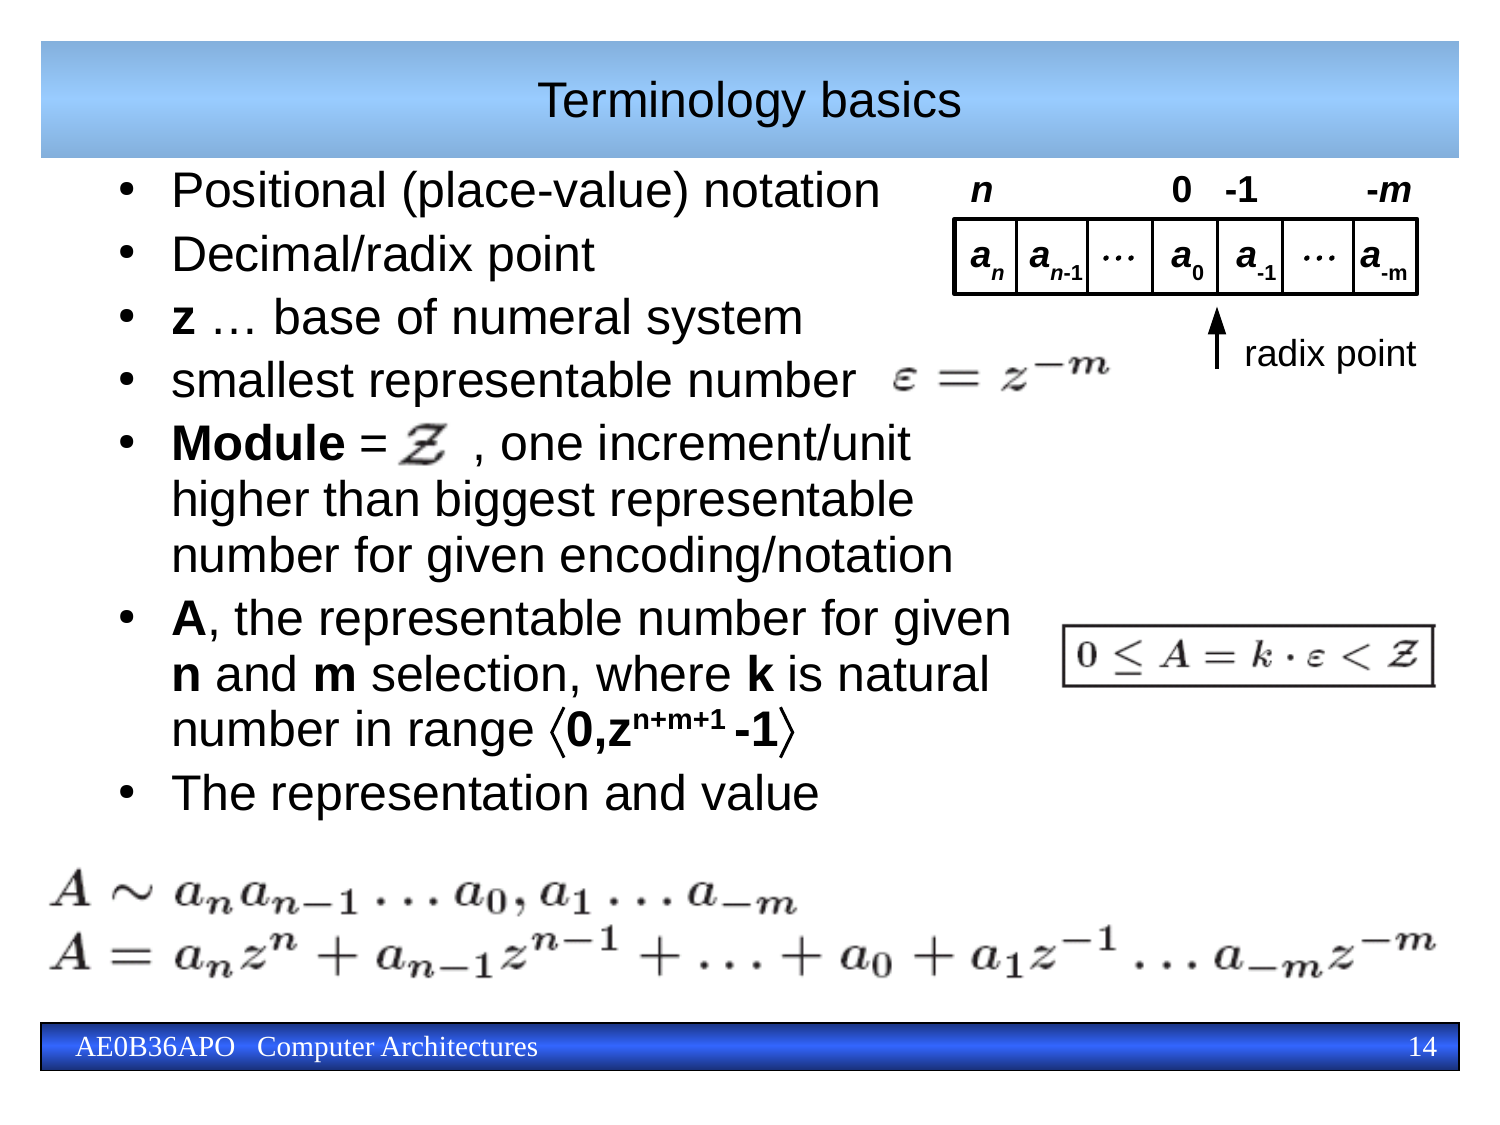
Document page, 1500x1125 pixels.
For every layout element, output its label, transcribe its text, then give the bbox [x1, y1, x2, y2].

list Positional (place-value) notation Decimal/radix point z … base of numeral system smallest representable number Module = , one increment/unit higher than biggest representable number for given encoding/notation A, the representable number for given n and m selection, where k is natural number in range 0,zn+m+1 -1 The representation and value [100, 162, 1051, 875]
text_box a0 [1156, 226, 1220, 293]
text_box a-m [1345, 226, 1423, 293]
text_box radix point [1229, 324, 1455, 382]
picture [31, 851, 1459, 991]
text_box -m [1351, 161, 1428, 219]
text_box … [1085, 226, 1155, 288]
text_box -1 [1209, 161, 1273, 219]
text_box … [1286, 226, 1356, 288]
picture [387, 407, 455, 478]
text_box an [955, 226, 1014, 293]
text_box n [955, 161, 1009, 219]
text_box a-1 [1221, 226, 1292, 293]
text_box an-1 [1014, 226, 1098, 293]
title Terminology basics [41, 41, 1459, 158]
picture [1053, 607, 1447, 699]
text_box 0 [1156, 161, 1208, 219]
picture [873, 345, 1122, 421]
